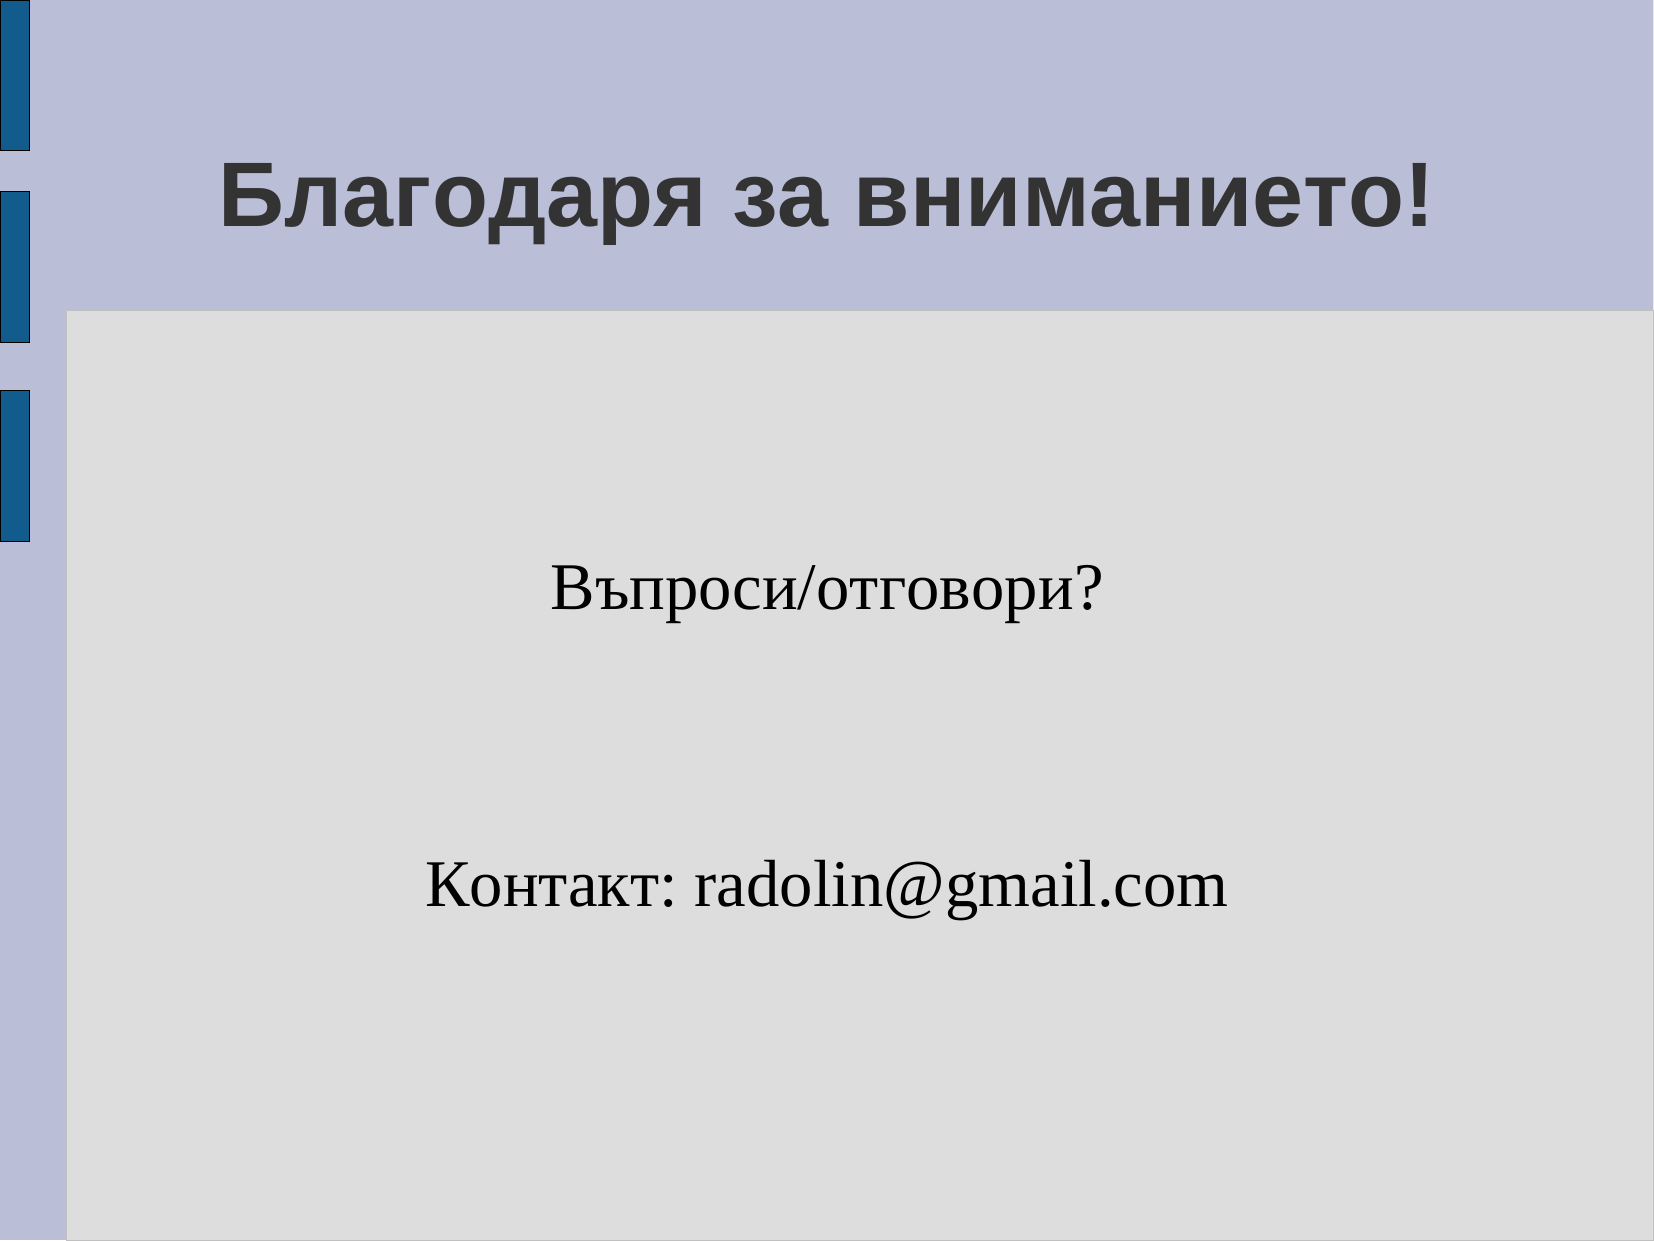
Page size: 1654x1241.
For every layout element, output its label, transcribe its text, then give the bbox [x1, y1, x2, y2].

subtitle Въпроси/отговори? Контакт: radolin@gmail.com [121, 344, 1534, 1127]
title Благодаря за вниманието! [121, 91, 1534, 299]
